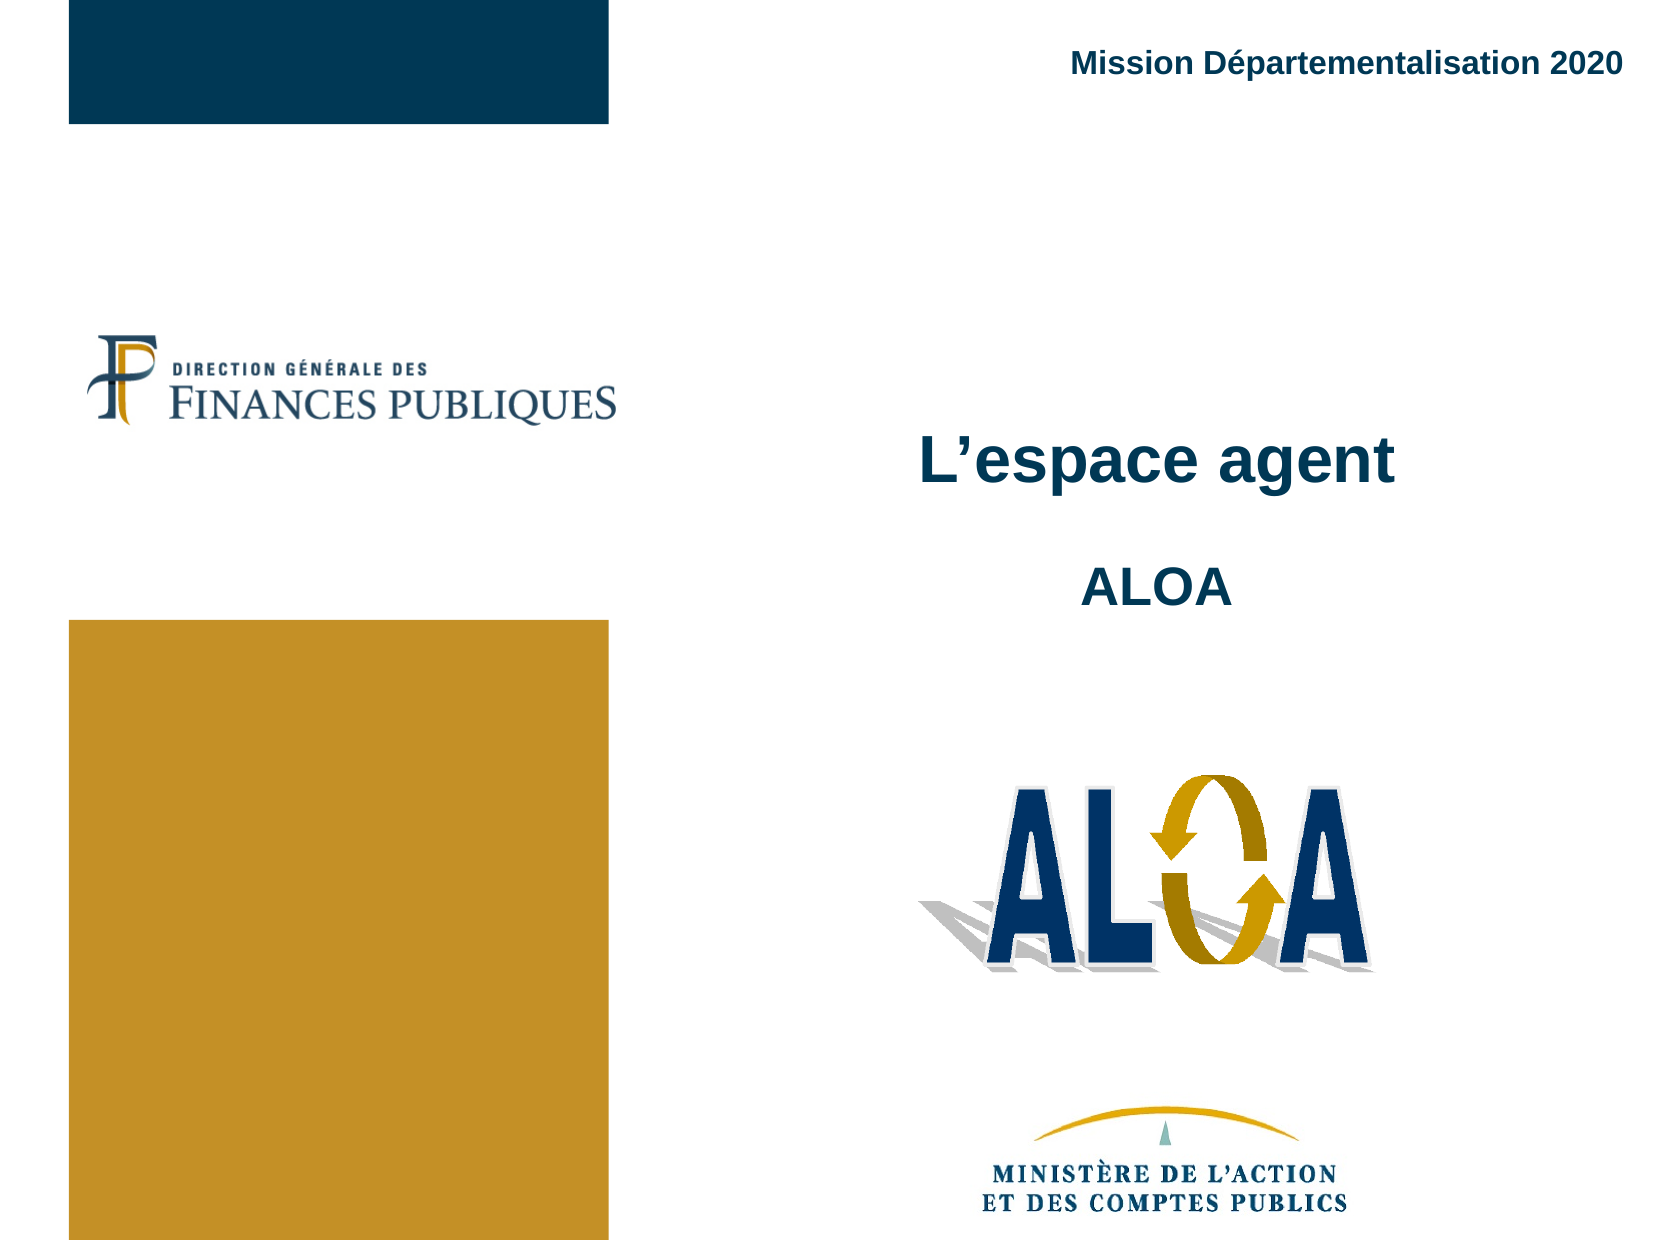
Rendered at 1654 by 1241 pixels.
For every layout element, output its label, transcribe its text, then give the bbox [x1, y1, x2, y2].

picture [891, 762, 1412, 993]
title Mission Départementalisation 2020 [1070, 44, 1648, 119]
picture [955, 1076, 1373, 1241]
picture [55, 303, 648, 458]
title L’espace agent ALOA [679, 421, 1636, 621]
